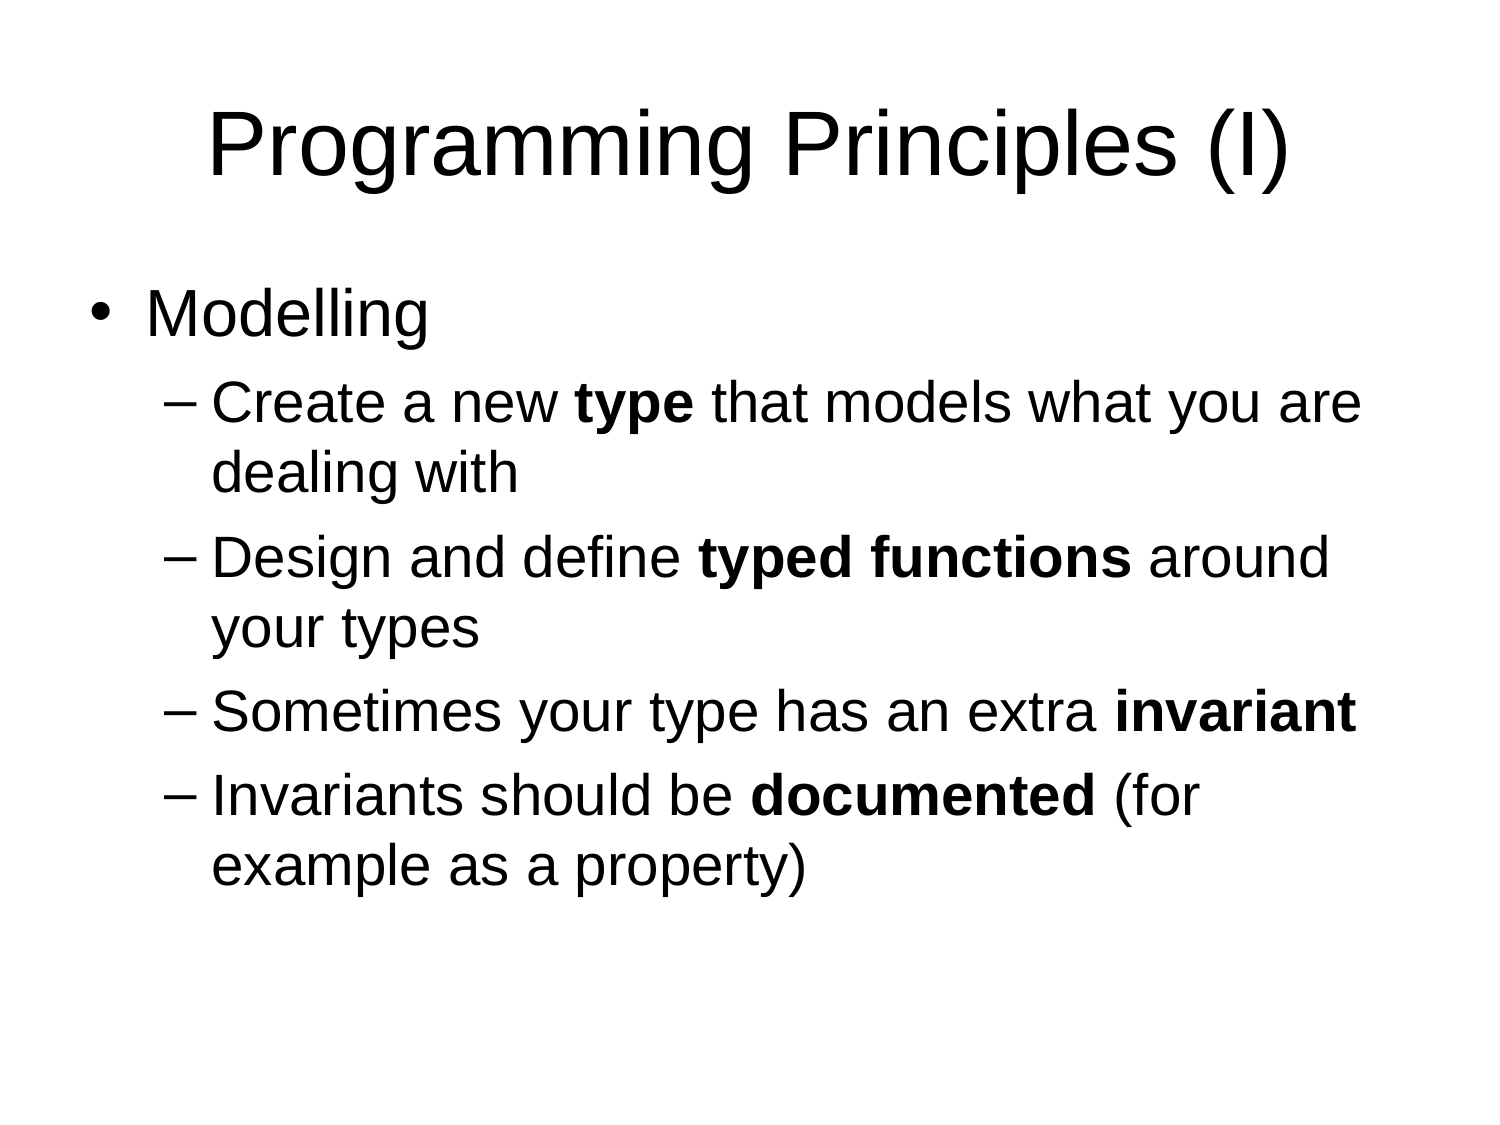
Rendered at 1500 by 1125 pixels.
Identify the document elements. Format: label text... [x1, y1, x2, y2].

title Programming Principles (I) [75, 45, 1426, 233]
list Modelling Create a new type that models what you are dealing with Design and define typed functions around your types Sometimes your type has an extra invariant Invariants should be documented (for example as a property) [75, 262, 1426, 1005]
